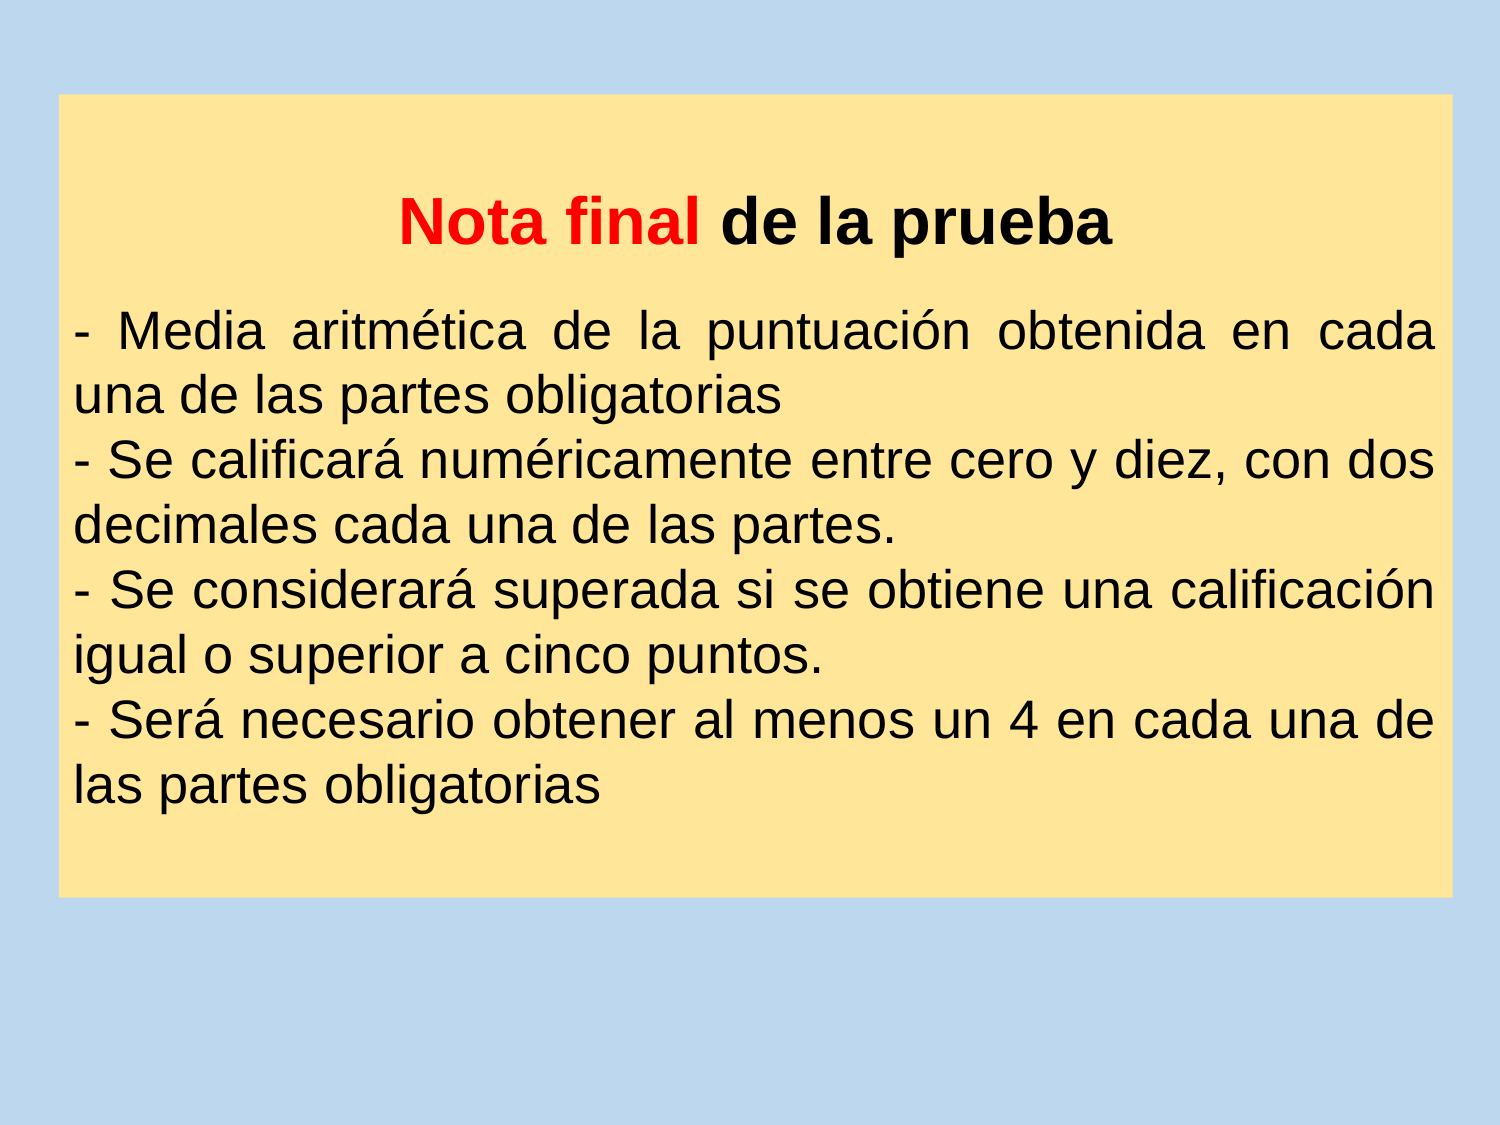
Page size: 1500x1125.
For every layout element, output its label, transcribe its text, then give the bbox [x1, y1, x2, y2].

text_box Nota final de la prueba - Media aritmética de la puntuación obtenida en cada una de las partes obligatorias - Se calificará numéricamente entre cero y diez, con dos decimales cada una de las partes. - Se considerará superada si se obtiene una calificación igual o superior a cinco puntos. - Será necesario obtener al menos un 4 en cada una de las partes obligatorias [59, 94, 1453, 898]
